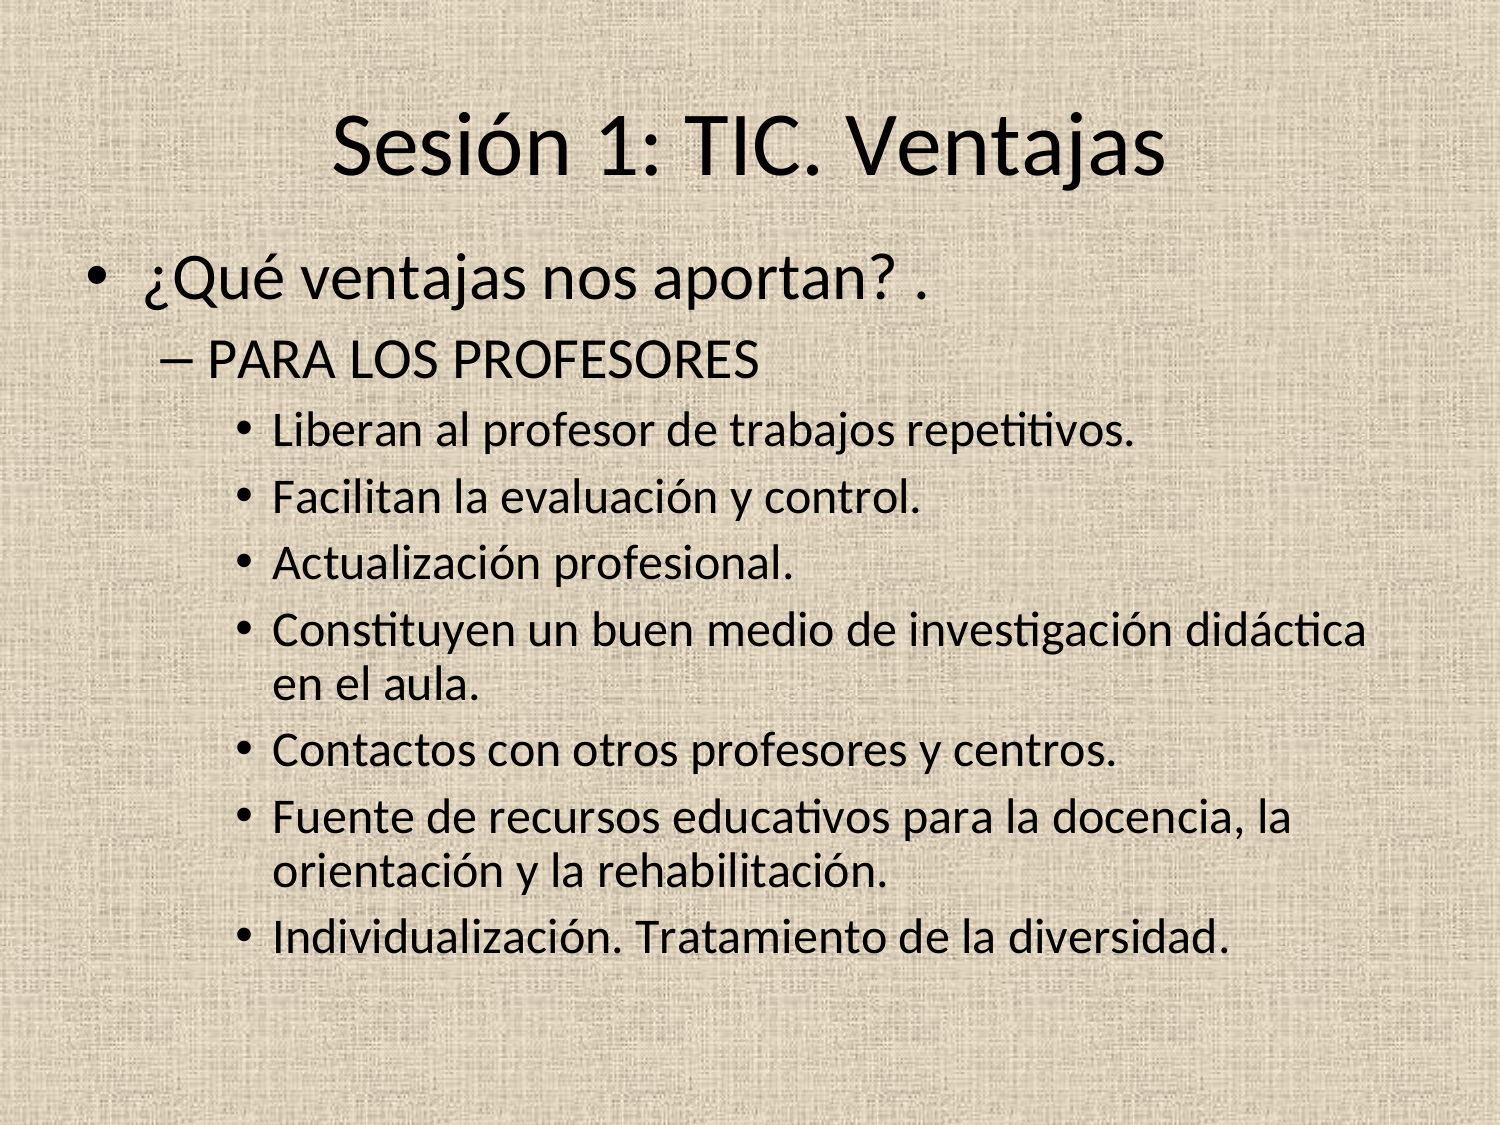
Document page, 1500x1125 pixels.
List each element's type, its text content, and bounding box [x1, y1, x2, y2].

title Sesión 1: TIC. Ventajas [75, 45, 1426, 233]
list ¿Qué ventajas nos aportan? . PARA LOS PROFESORES Liberan al profesor de trabajos repetitivos. Facilitan la evaluación y control. Actualización profesional. Constituyen un buen medio de investigación didáctica en el aula. Contactos con otros profesores y centros. Fuente de recursos educativos para la docencia, la orientación y la rehabilitación. Individualización. Tratamiento de la diversidad. [70, 234, 1421, 977]
picture [0, 0, 1500, 1125]
